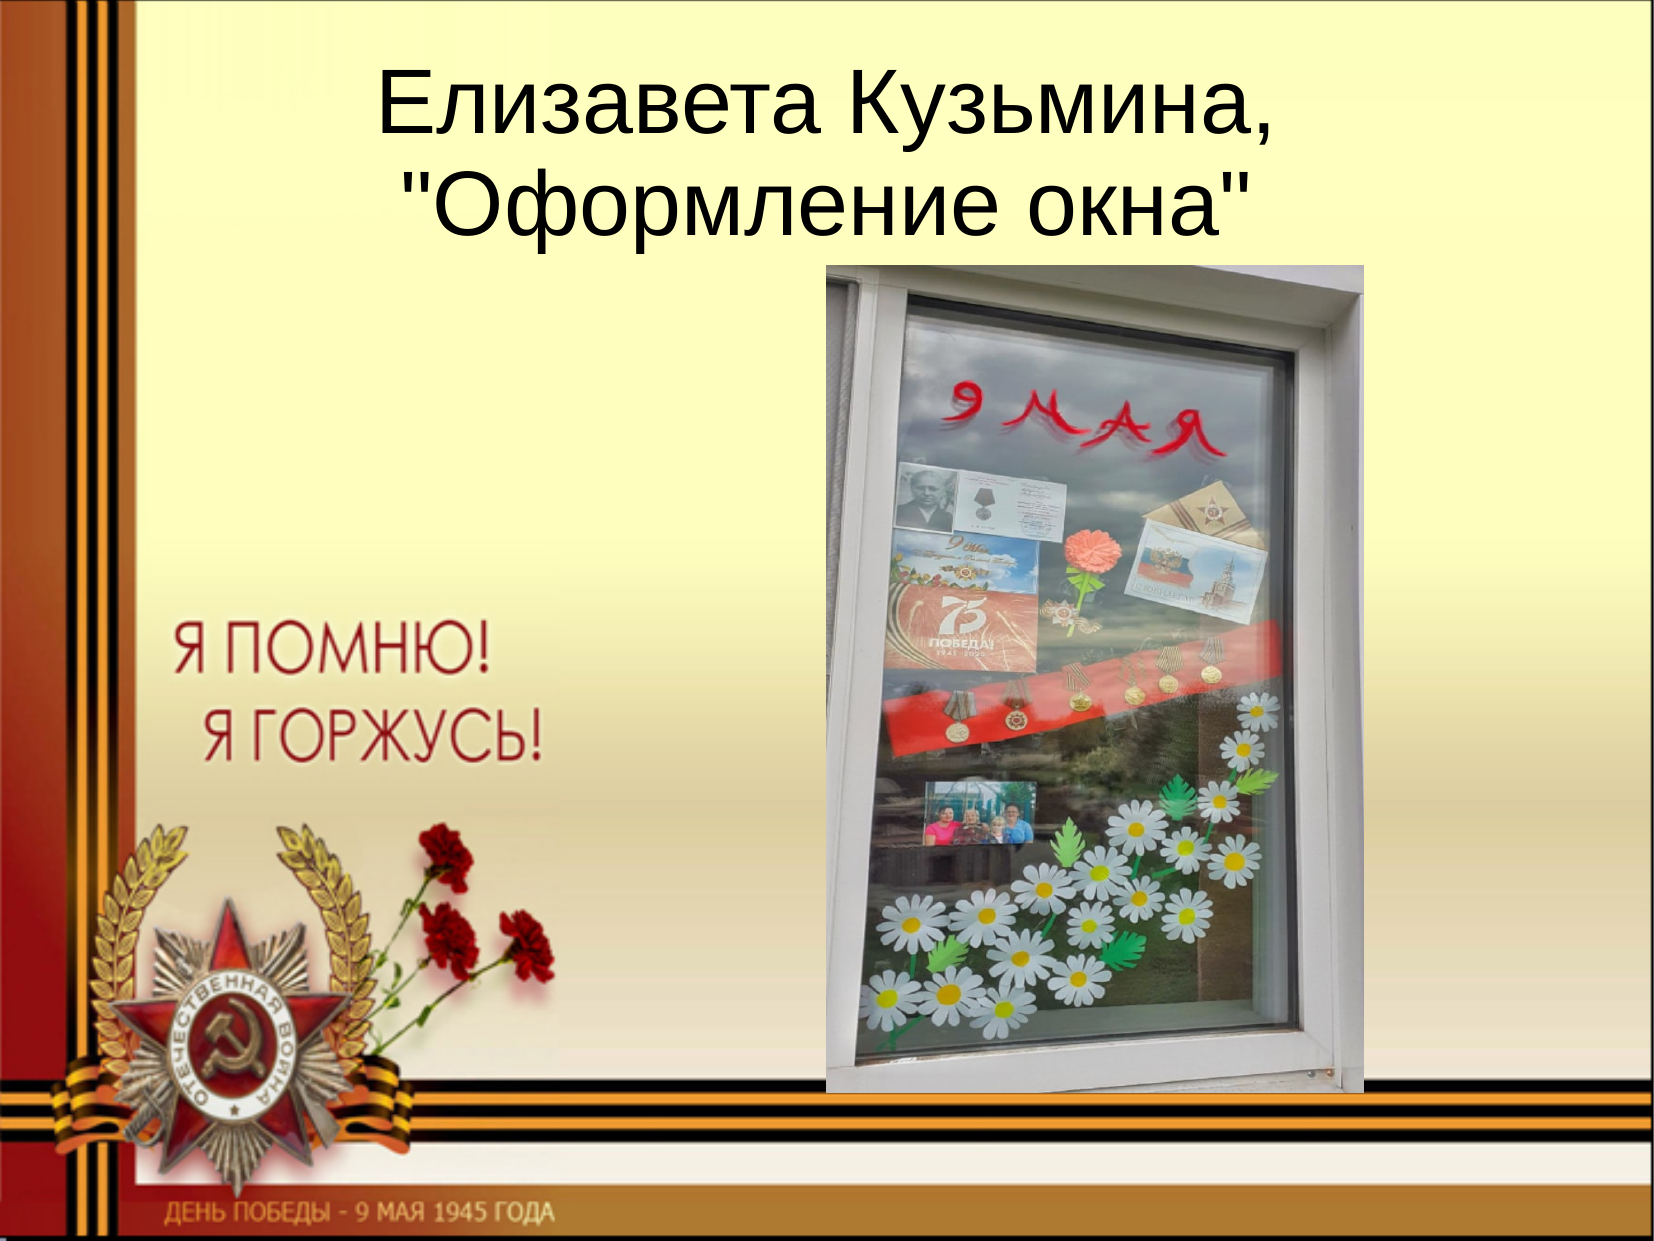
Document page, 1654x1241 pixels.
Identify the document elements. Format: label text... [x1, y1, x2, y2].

title Елизавета Кузьмина, "Оформление окна" [82, 49, 1571, 257]
picture [0, 0, 1654, 1241]
